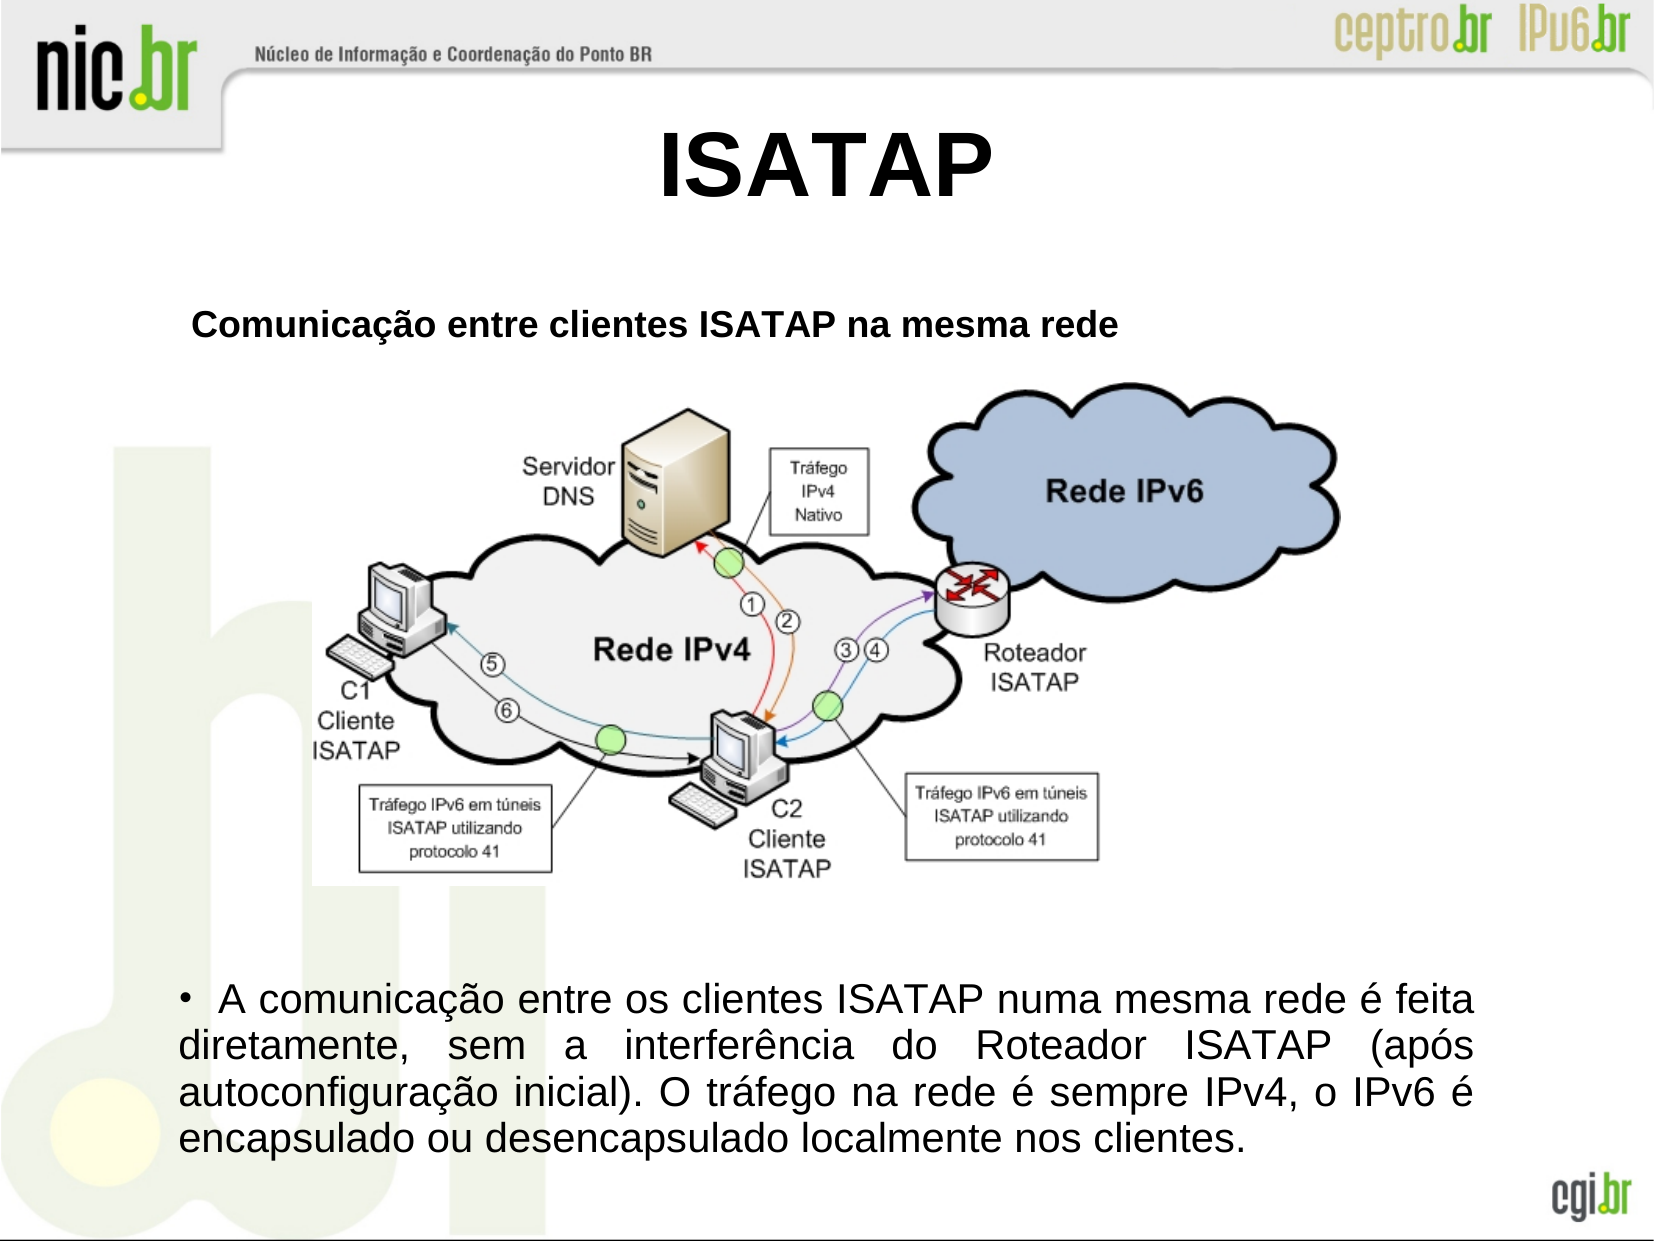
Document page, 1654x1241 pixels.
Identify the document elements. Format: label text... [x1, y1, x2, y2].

text_box A comunicação entre os clientes ISATAP numa mesma rede é feita diretamente, sem a interferência do Roteador ISATAP (após autoconfiguração inicial). O tráfego na rede é sempre IPv4, o IPv6 é encapsulado ou desencapsulado localmente nos clientes. [163, 968, 1490, 1209]
text_box Comunicação entre clientes ISATAP na mesma rede [176, 296, 1478, 372]
text_box ISATAP [73, 97, 1580, 215]
picture [0, 0, 1654, 1241]
